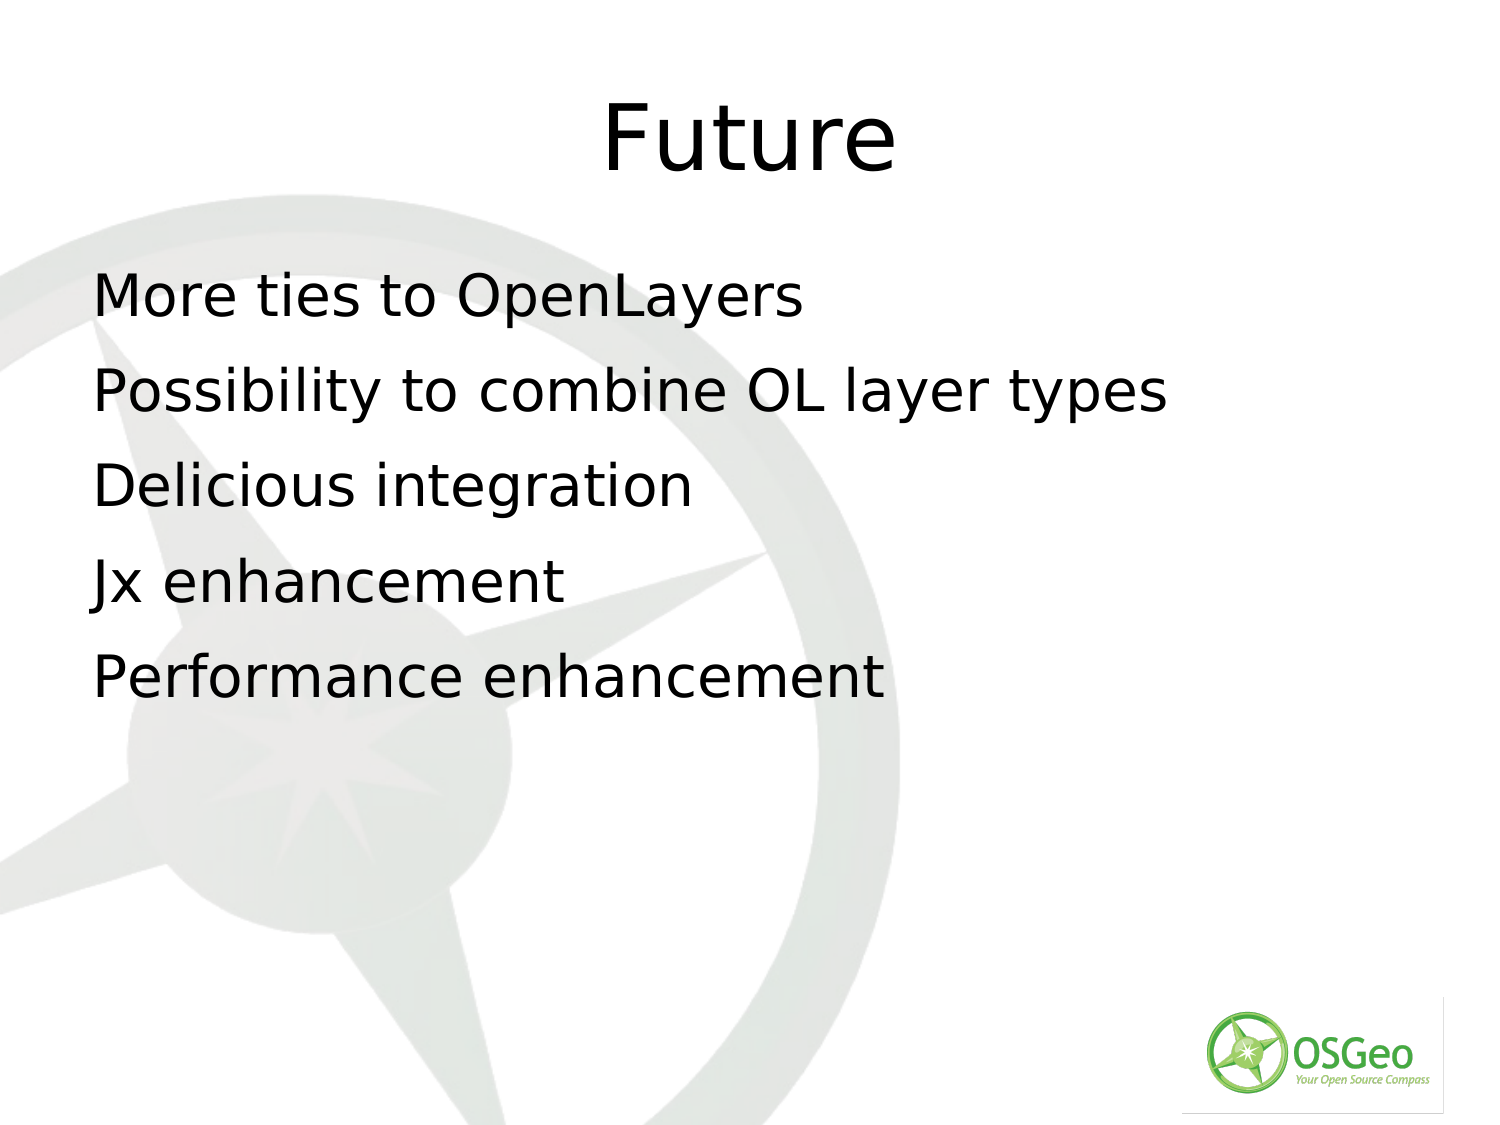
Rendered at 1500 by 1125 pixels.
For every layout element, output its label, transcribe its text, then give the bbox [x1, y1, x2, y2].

picture [1181, 996, 1444, 1114]
list More ties to OpenLayers Possibility to combine OL layer types Delicious integration Jx enhancement Performance enhancement [74, 263, 1425, 1006]
picture [0, 174, 976, 1125]
title Future [74, 44, 1425, 233]
